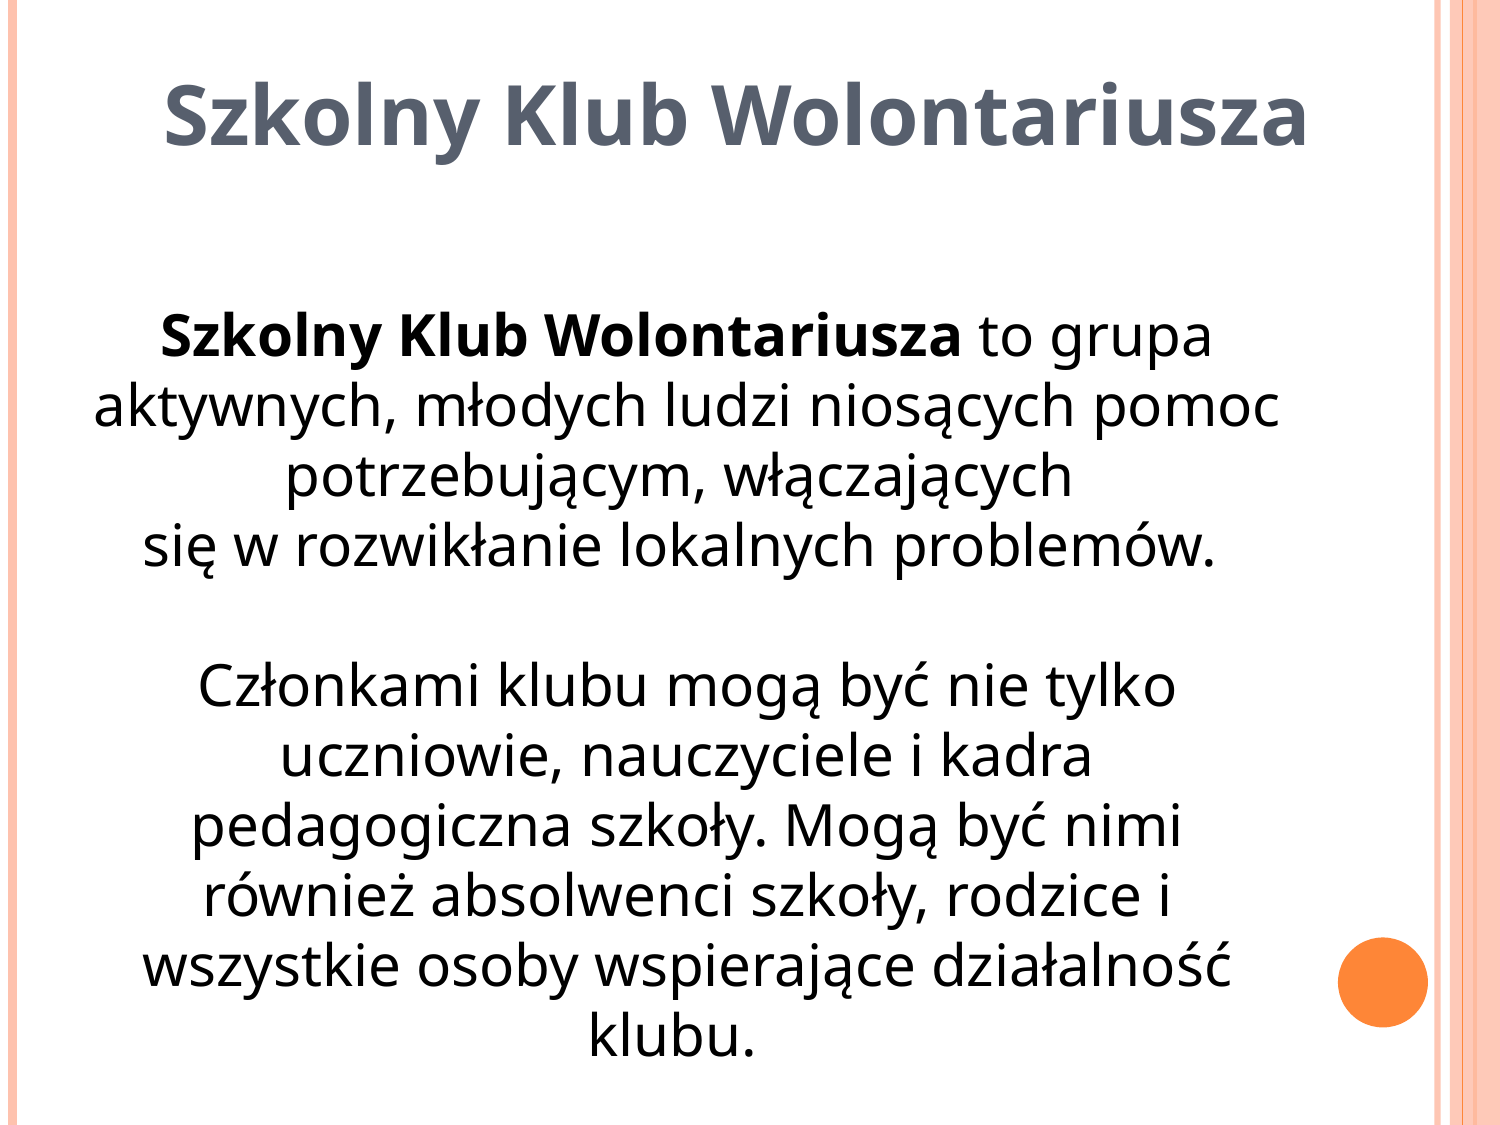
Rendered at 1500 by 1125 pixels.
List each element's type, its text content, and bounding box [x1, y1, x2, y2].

list Szkolny Klub Wolontariusza to grupa aktywnych, młodych ludzi niosących pomoc potrzebującym, włączających się w rozwikłanie lokalnych problemów. Członkami klubu mogą być nie tylko uczniowie, nauczyciele i kadra pedagogiczna szkoły. Mogą być nimi również absolwenci szkoły, rodzice i wszystkie osoby wspierające działalność klubu. [75, 290, 1300, 1062]
title Szkolny Klub Wolontariusza [135, 54, 1361, 209]
